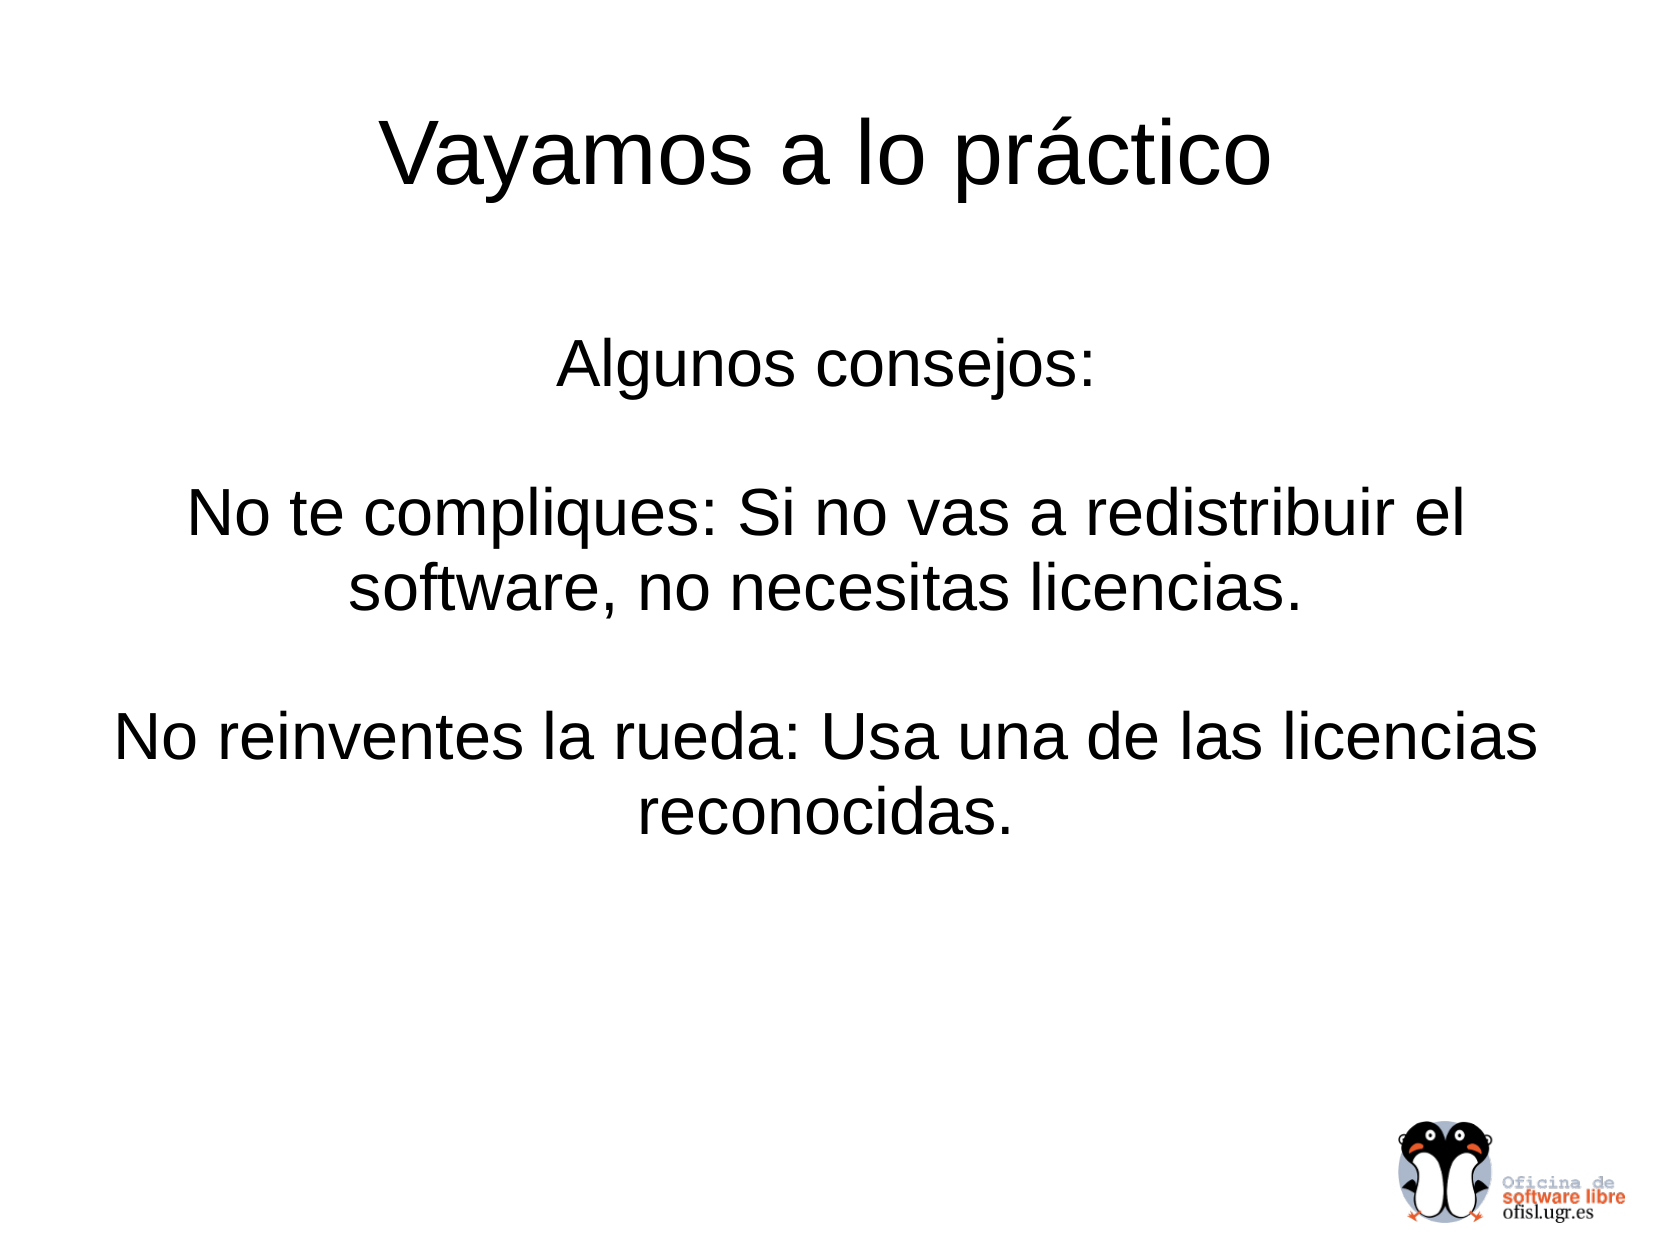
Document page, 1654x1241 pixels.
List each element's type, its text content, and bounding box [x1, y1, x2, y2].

subtitle Algunos consejos: No te compliques: Si no vas a redistribuir el software, no necesitas licencias. No reinventes la rueda: Usa una de las licencias reconocidas. [82, 297, 1571, 1102]
picture [1398, 1121, 1625, 1223]
title Vayamos a lo práctico [82, 56, 1571, 250]
